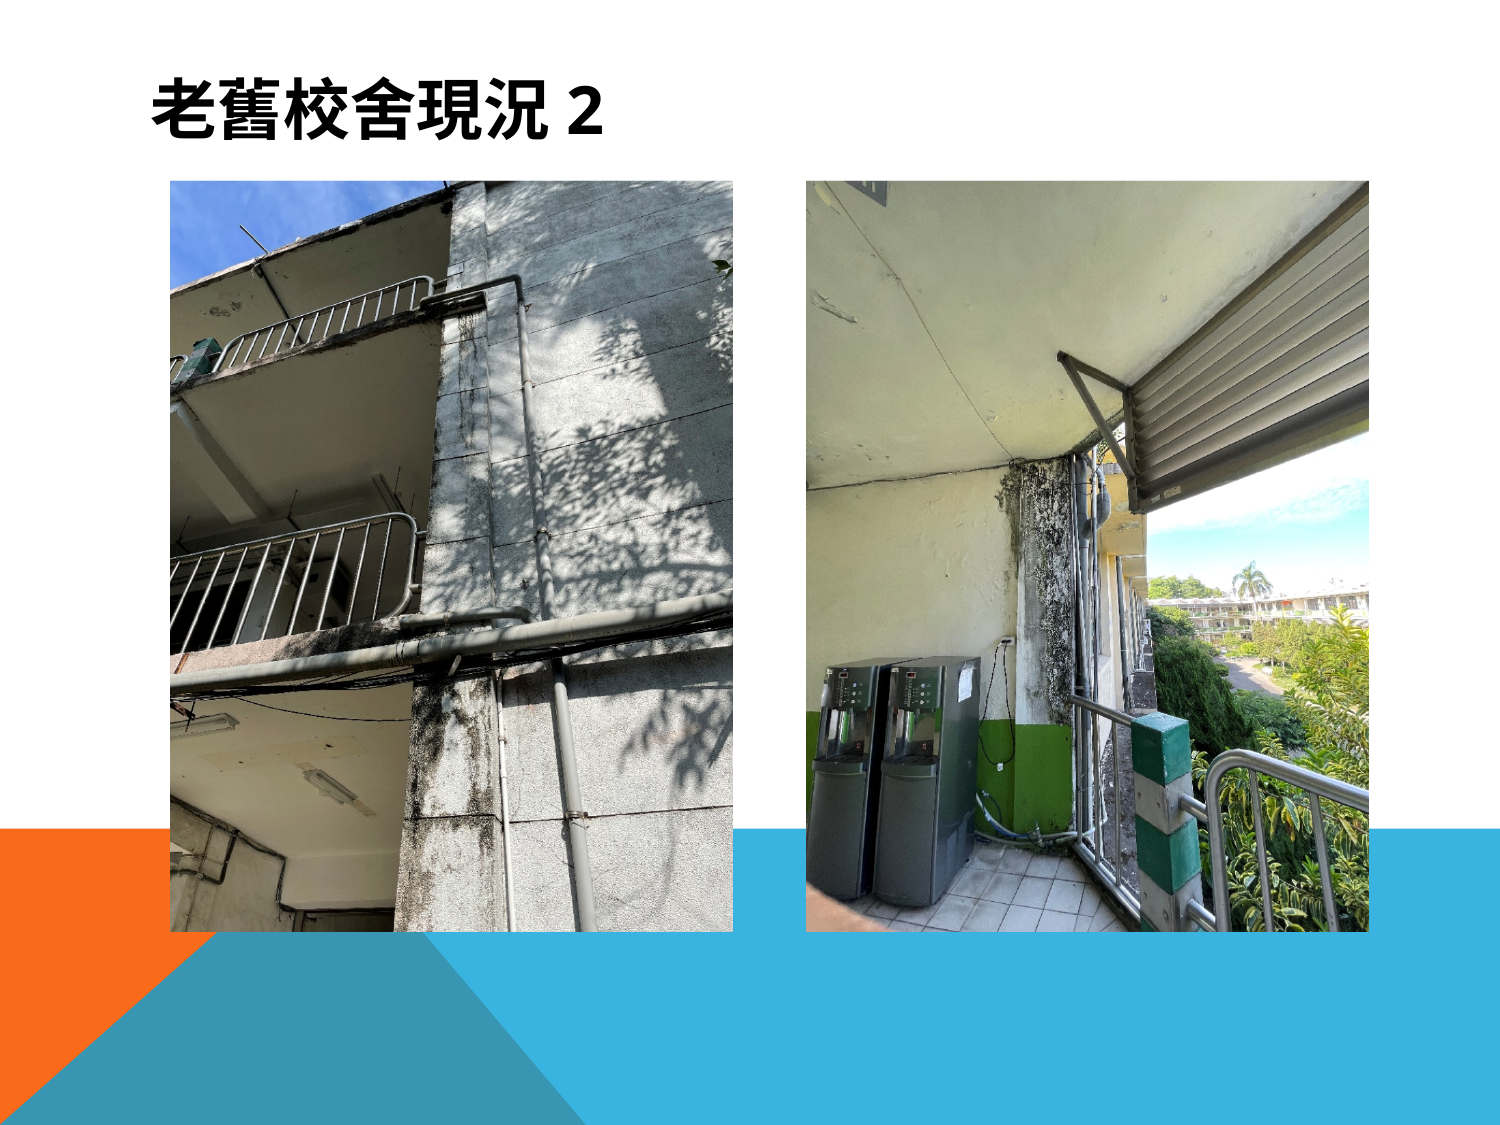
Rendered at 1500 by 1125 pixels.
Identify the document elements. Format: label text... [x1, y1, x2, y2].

picture [805, 180, 1369, 932]
title 老舊校舍現況2 [135, 60, 1369, 150]
picture [169, 180, 733, 932]
